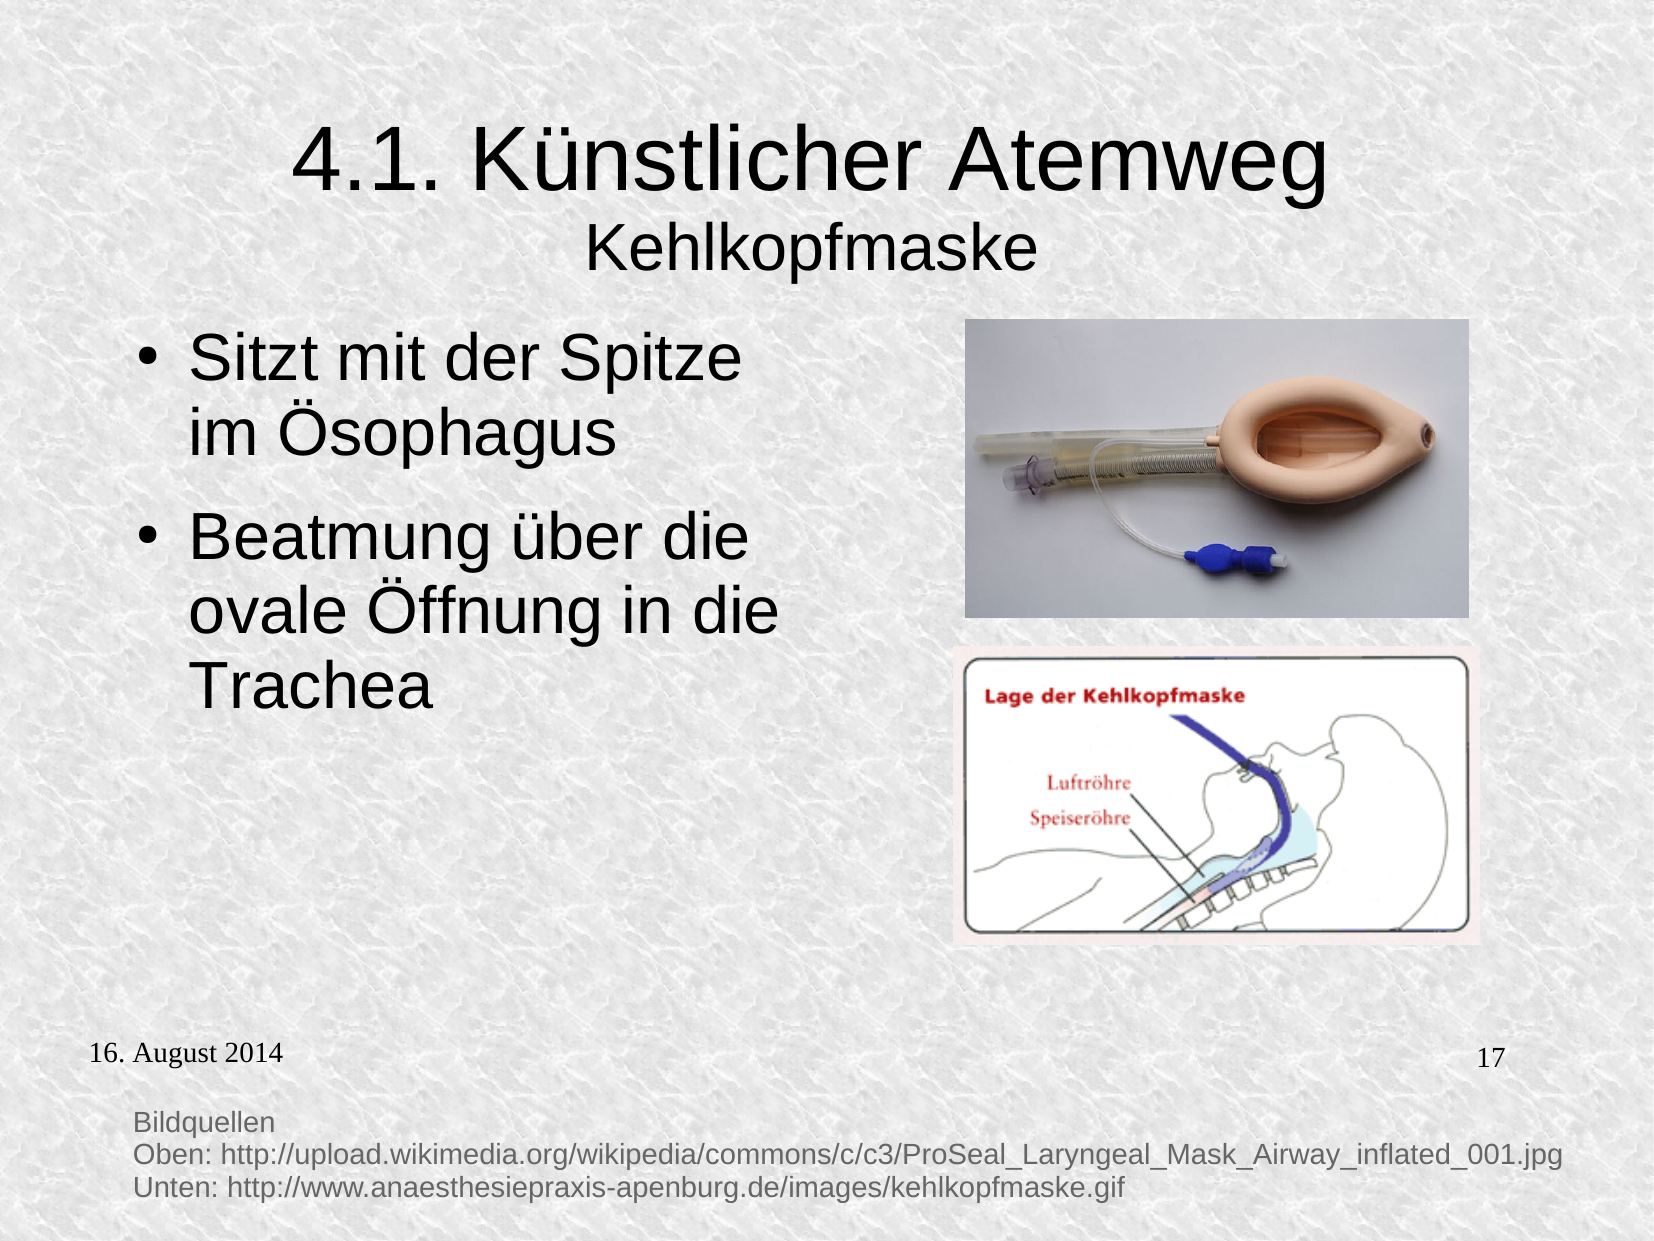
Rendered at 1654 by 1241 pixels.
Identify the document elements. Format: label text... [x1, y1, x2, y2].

title 4.1. Künstlicher Atemweg Kehlkopfmaske [118, 107, 1506, 285]
list Sitzt mit der Spitze im Ösophagus Beatmung über die ovale Öffnung in die Trachea [118, 319, 827, 945]
text_box Bildquellen Oben: http://upload.wikimedia.org/wikipedia/commons/c/c3/ProSeal_Laryngeal_Mask_Airway_inflated_001.jpg Unten: http://www.anaesthesiepraxis-apenburg.de/images/kehlkopfmaske.gif [118, 1098, 1579, 1212]
picture [0, 0, 1654, 1241]
